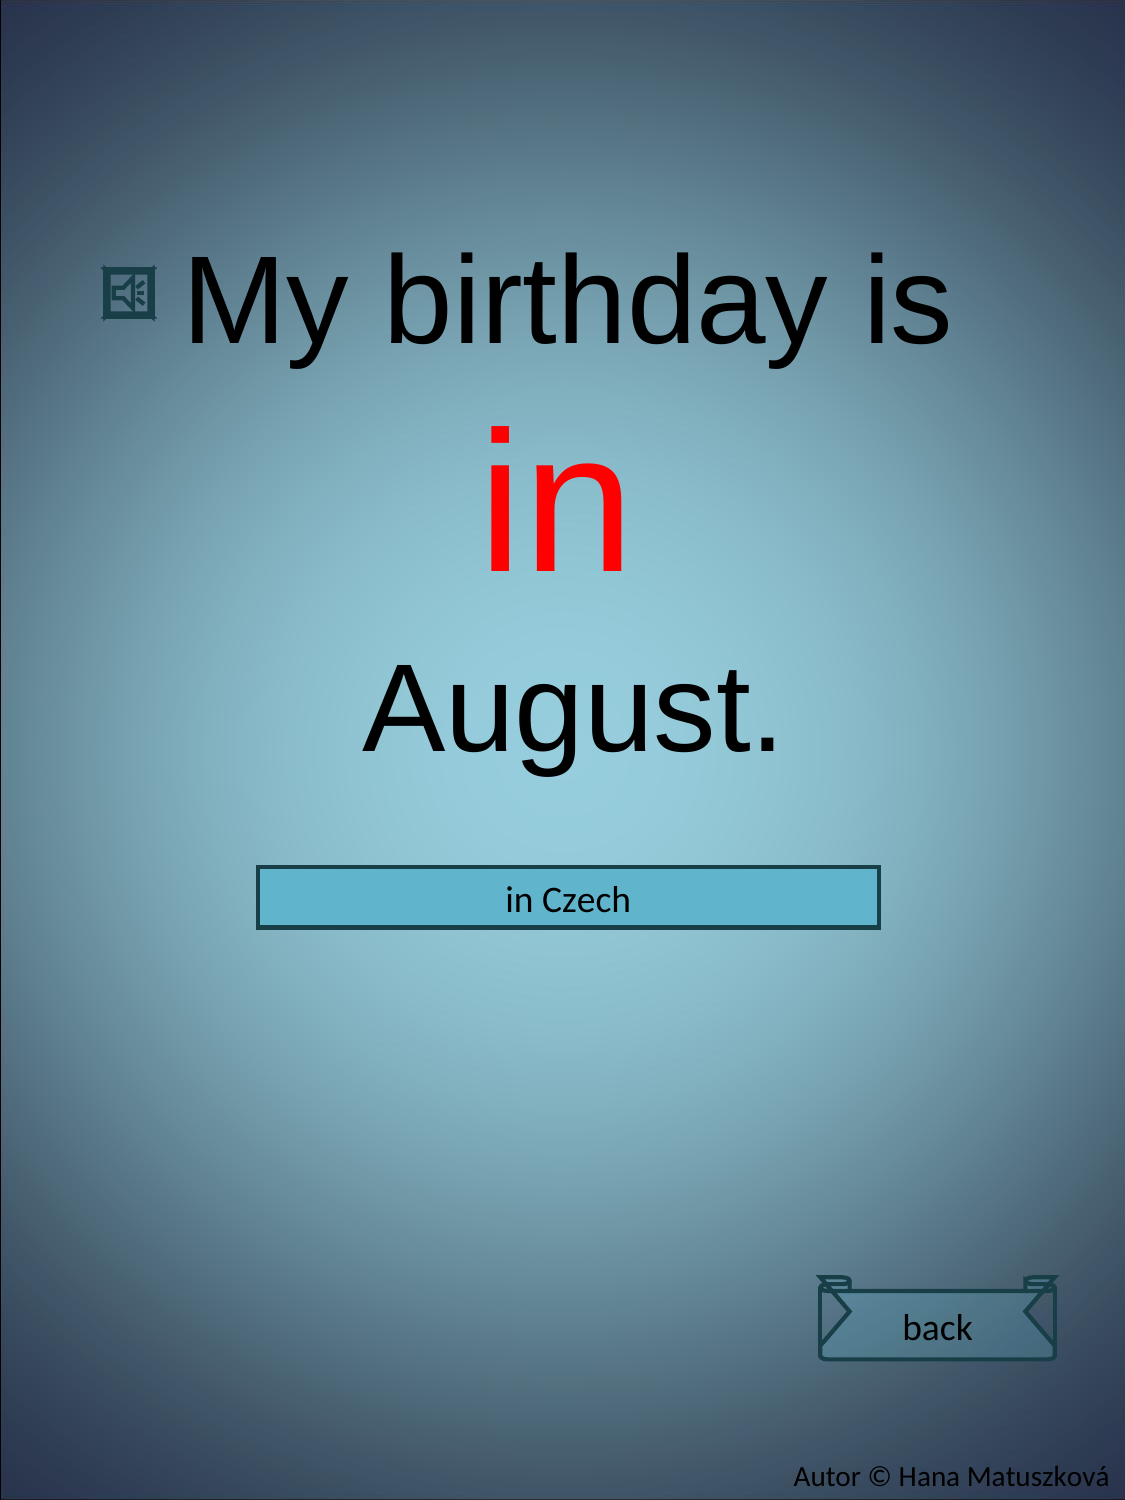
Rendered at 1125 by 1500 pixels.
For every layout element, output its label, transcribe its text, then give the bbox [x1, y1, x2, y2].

text_box Mám narozeniny v srpnu. [272, 855, 865, 867]
text_box Autor © Hana Matuszková [778, 1449, 1125, 1500]
text_box My birthday is [164, 210, 973, 377]
text_box back [820, 1277, 1055, 1360]
text_box August. [339, 618, 809, 784]
text_box in [457, 363, 657, 618]
text_box in Czech [257, 867, 879, 928]
picture [0, 0, 1125, 1500]
